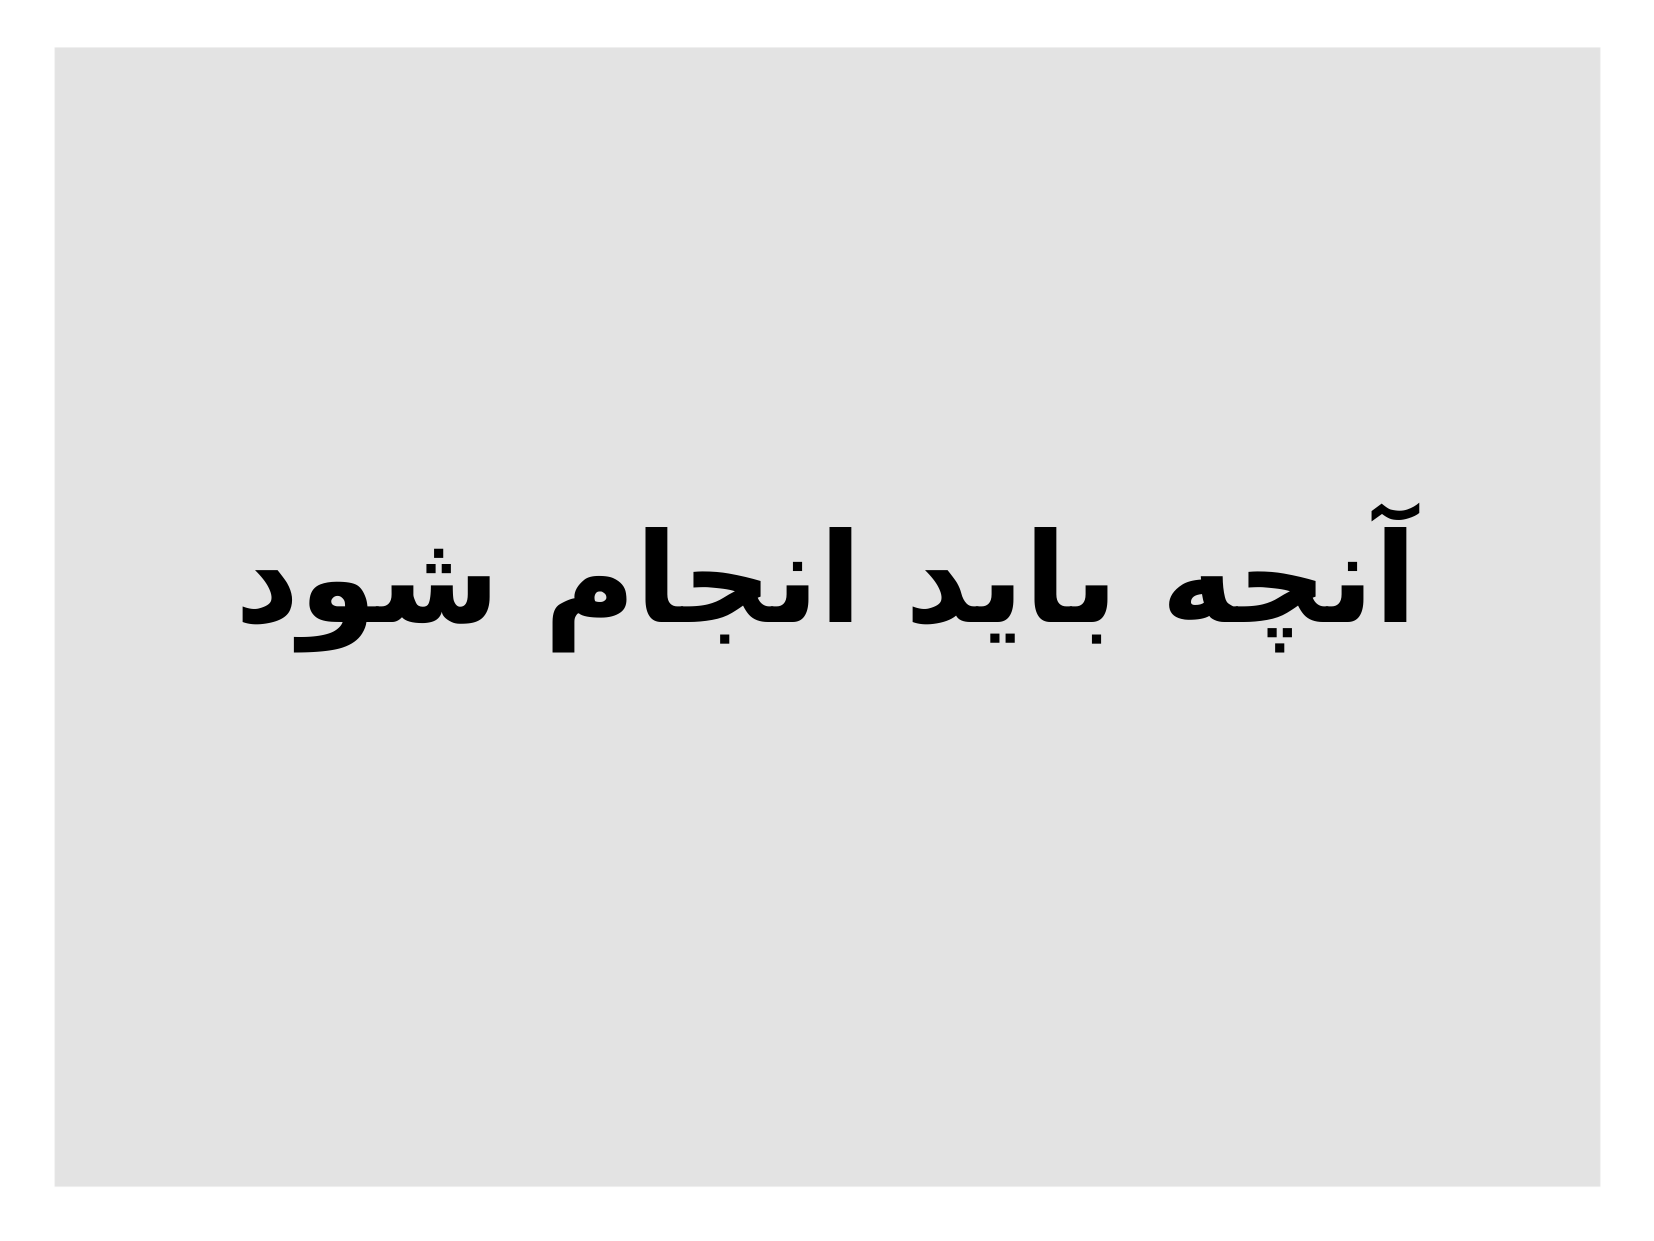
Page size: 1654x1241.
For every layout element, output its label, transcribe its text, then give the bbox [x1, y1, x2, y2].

picture [0, 0, 1654, 1241]
subtitle آنچه باید انجام شود [82, 49, 1571, 1109]
